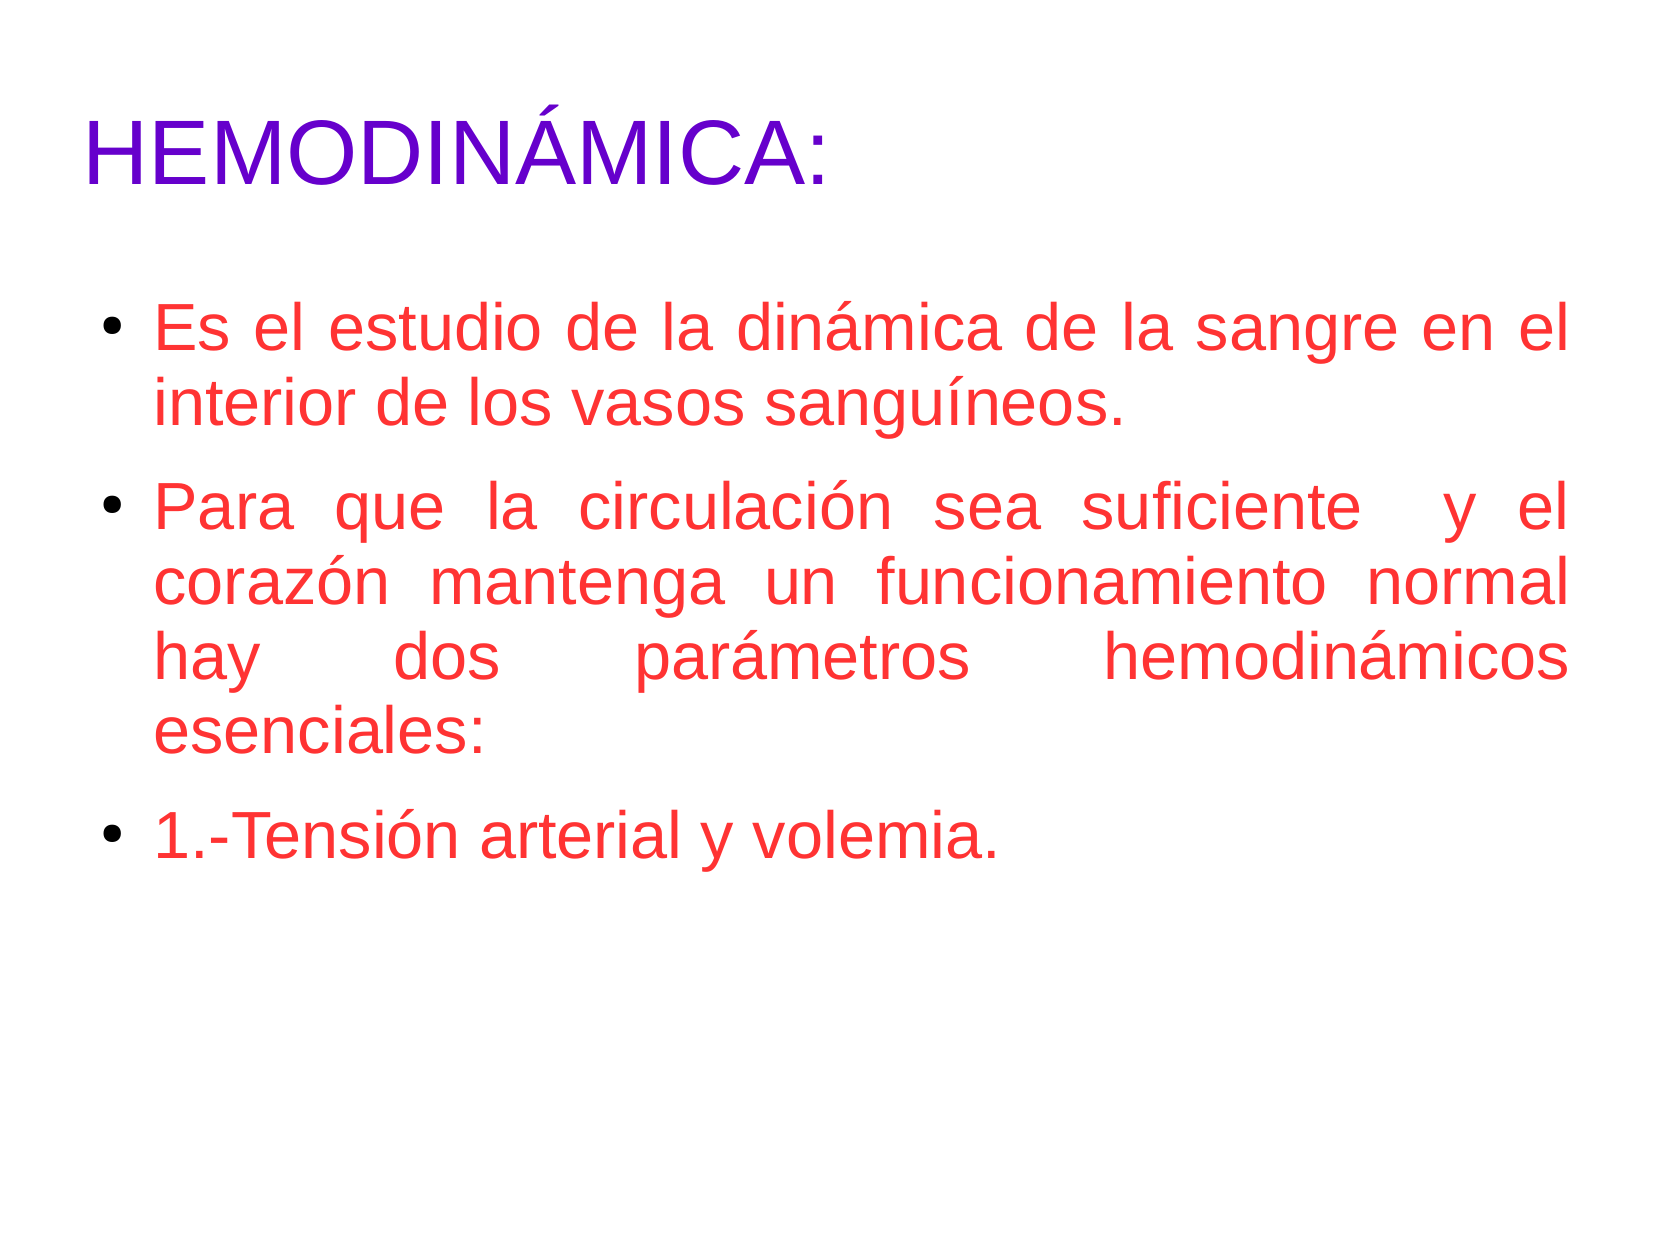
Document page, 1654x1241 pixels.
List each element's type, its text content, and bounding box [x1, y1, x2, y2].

title HEMODINÁMICA: [82, 49, 1571, 257]
list Es el estudio de la dinámica de la sangre en el interior de los vasos sanguíneos. Para que la circulación sea suficiente y el corazón mantenga un funcionamiento normal hay dos parámetros hemodinámicos esenciales: 1.-Tensión arterial y volemia. [82, 290, 1571, 1010]
